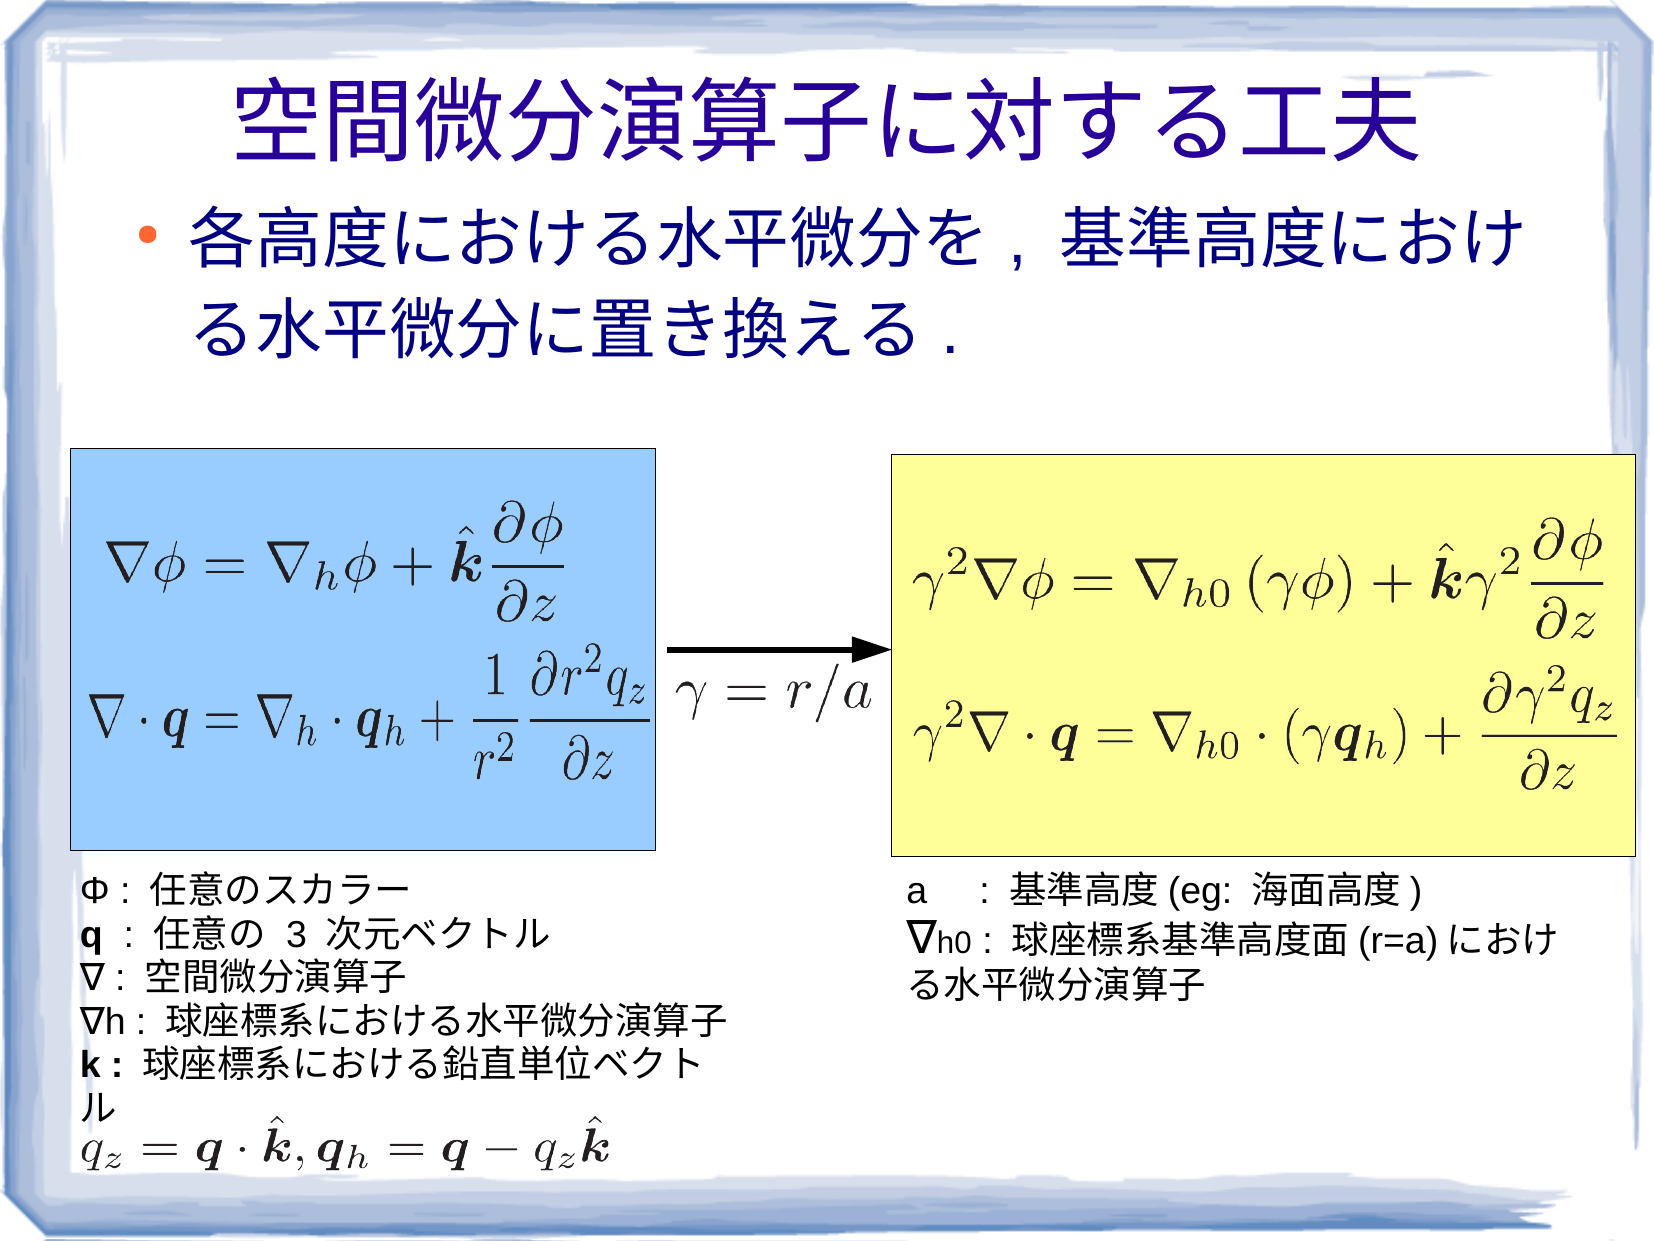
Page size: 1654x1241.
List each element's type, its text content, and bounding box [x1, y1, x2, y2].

text_box [891, 454, 1636, 857]
picture [0, 0, 1654, 1241]
text_box a : 基準高度(eg: 海面高度) ∇h0 : 球座標系基準高度面(r=a)における水平微分演算子 [891, 861, 1583, 1059]
title 空間微分演算子に対する工夫 [82, 49, 1571, 189]
list 各高度における水平微分を, 基準高度における水平微分に置き換える. [118, 191, 1571, 1123]
text_box Φ : 任意のスカラー q : 任意の 3 次元ベクトル ∇ : 空間微分演算子 ∇h : 球座標系における水平微分演算子 k : 球座標系における鉛直単位ベクトル [64, 861, 756, 1182]
text_box [70, 448, 656, 851]
